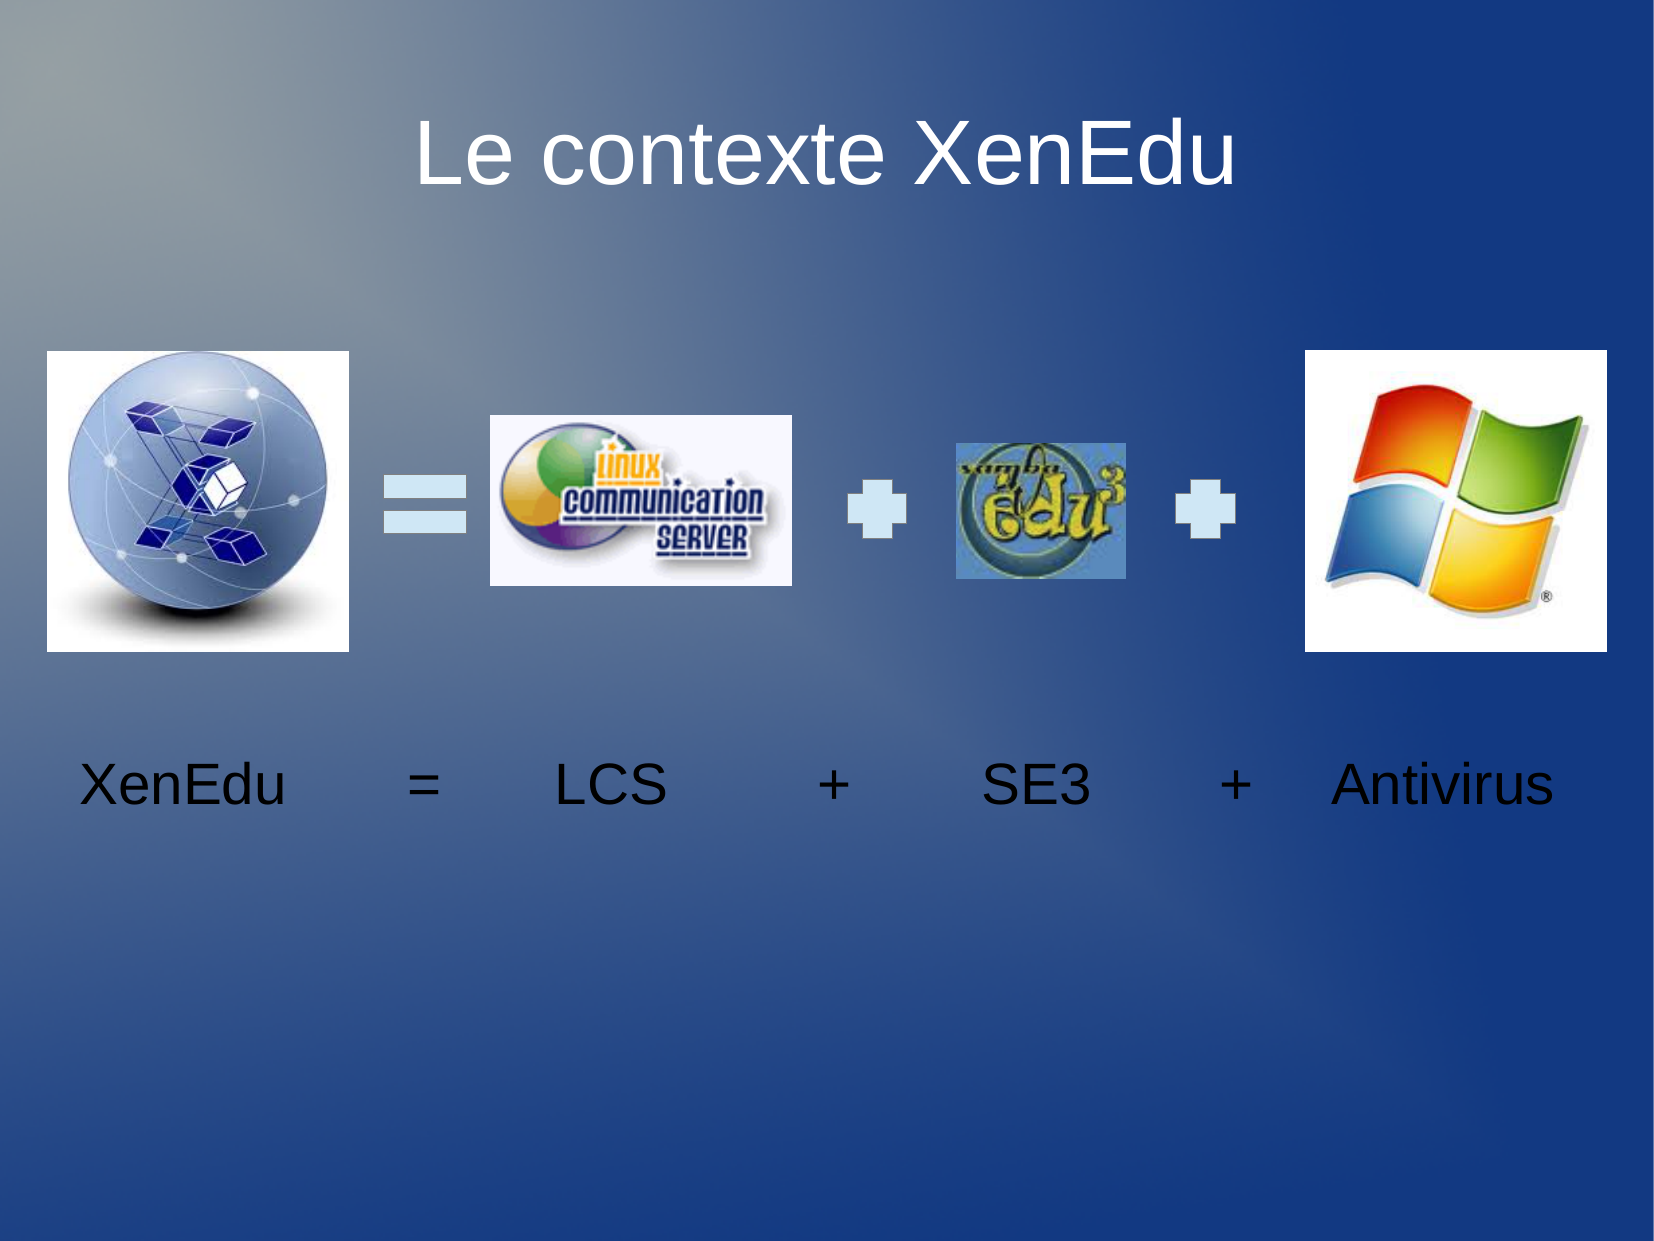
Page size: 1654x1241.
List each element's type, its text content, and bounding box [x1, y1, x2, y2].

text_box XenEdu = LCS + SE3 + Antivirus [64, 744, 1583, 827]
title Le contexte XenEdu [82, 49, 1571, 257]
text_box [383, 510, 467, 534]
text_box [847, 479, 907, 539]
picture [0, 0, 1654, 1241]
text_box [383, 474, 467, 499]
text_box [1175, 479, 1236, 539]
